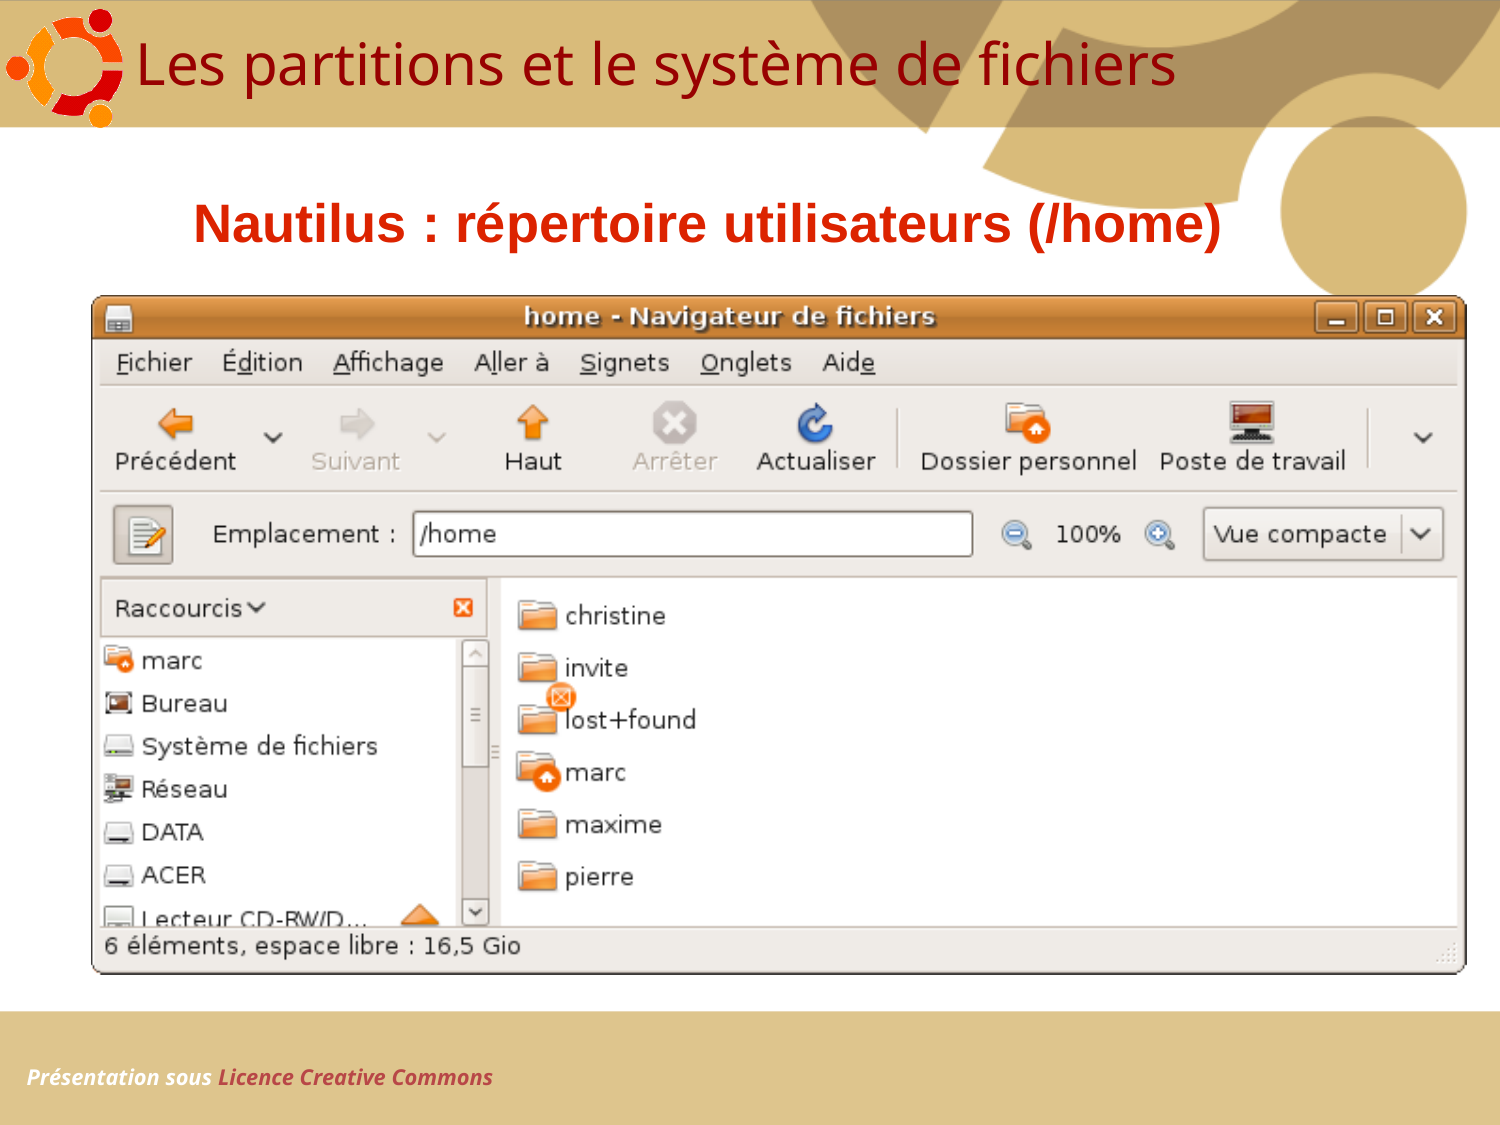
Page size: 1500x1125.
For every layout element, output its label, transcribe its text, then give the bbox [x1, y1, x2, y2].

title Les partitions et le système de fichiers [135, 0, 1417, 177]
text_box Nautilus : répertoire utilisateurs (/home) [118, 190, 1300, 266]
picture [0, 0, 1500, 975]
